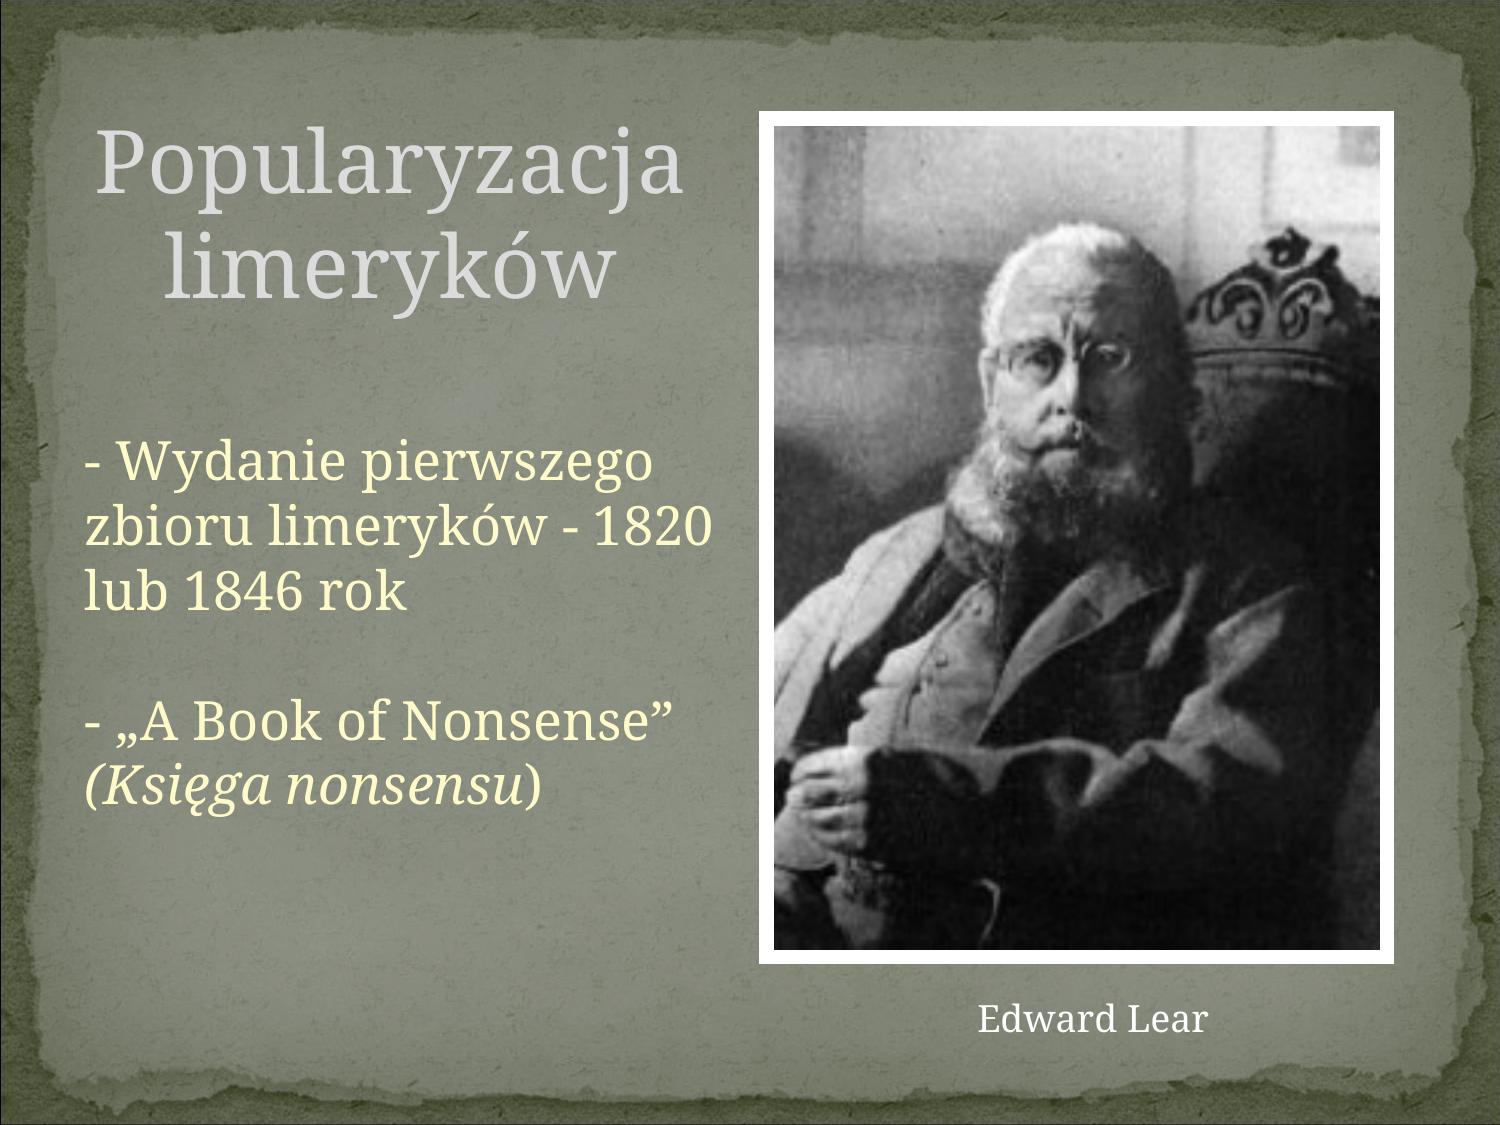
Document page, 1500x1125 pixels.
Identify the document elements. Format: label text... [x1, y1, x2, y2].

text_box Edward Lear [962, 987, 1197, 1048]
picture [0, 0, 1500, 1125]
text_box - Wydanie pierwszego zbioru limeryków - 1820 lub 1846 rok - „A Book of Nonsense” (Księga nonsensu) [70, 246, 736, 996]
text_box Popularyzacja limeryków [53, 196, 729, 324]
